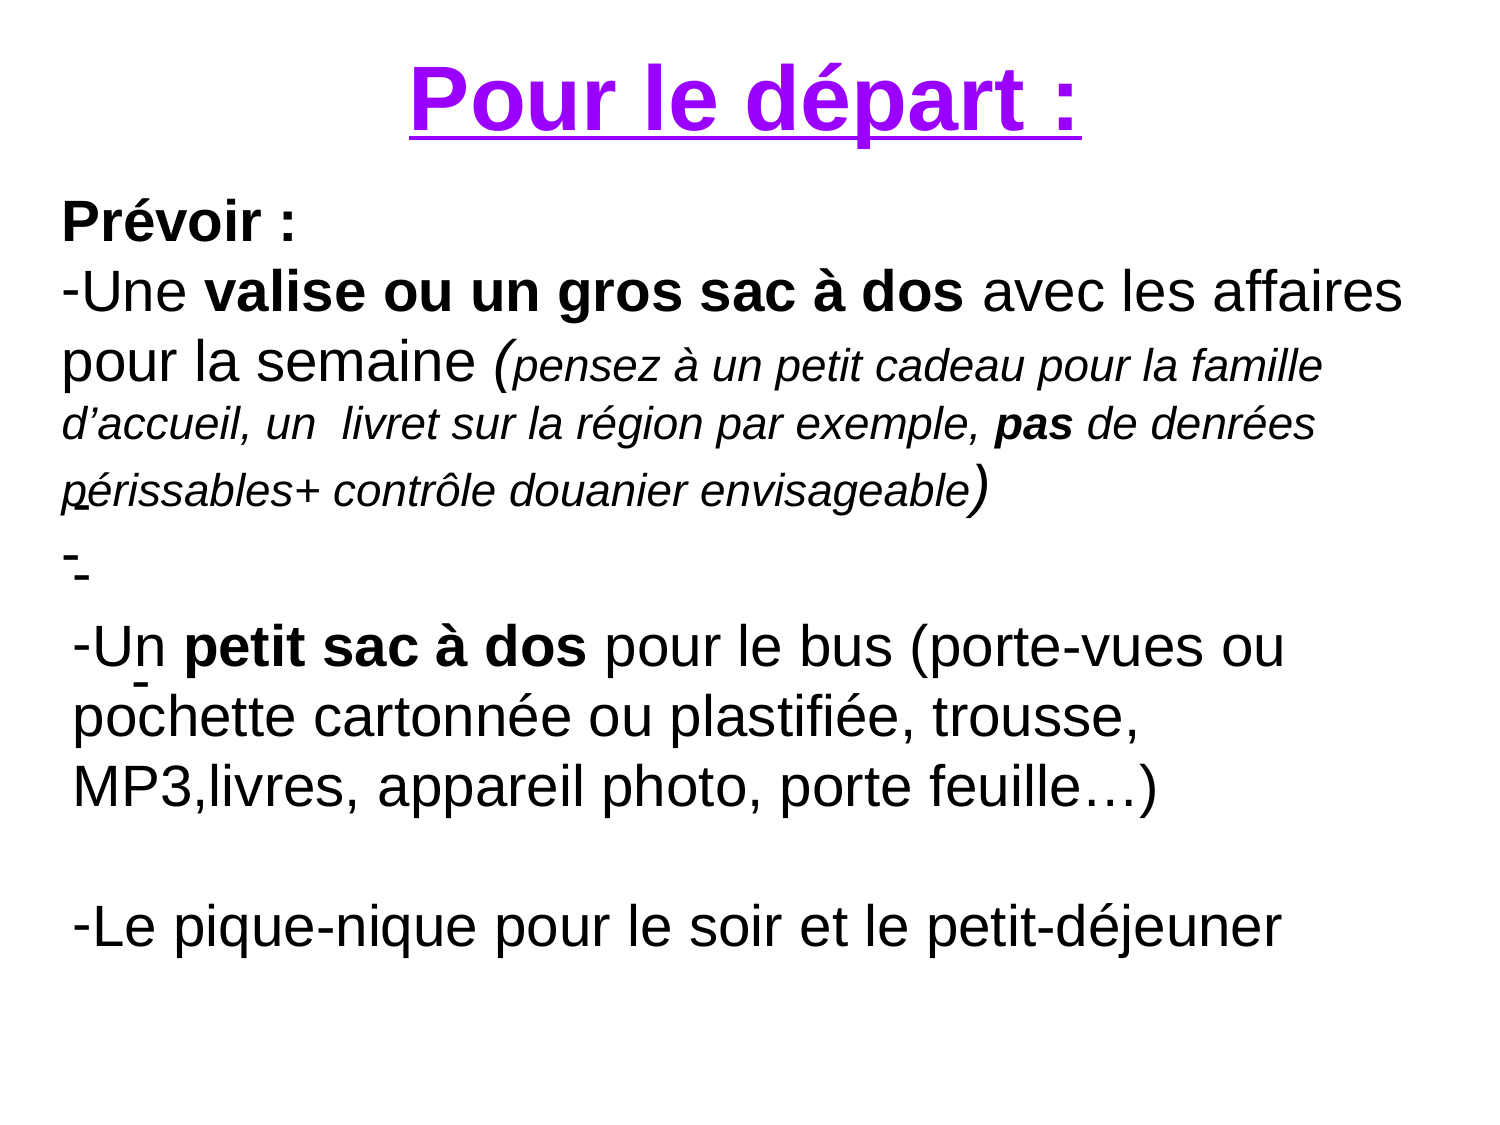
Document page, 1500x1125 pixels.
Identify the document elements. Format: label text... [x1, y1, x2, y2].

text_box Prévoir : Une valise ou un gros sac à dos avec les affaires pour la semaine (pensez à un petit cadeau pour la famille d’accueil, un livret sur la région par exemple, pas de denrées périssables+ contrôle douanier envisageable) [46, 175, 1500, 597]
title Pour le départ : [70, 0, 1421, 175]
text_box Un petit sac à dos pour le bus (porte-vues ou pochette cartonnée ou plastifiée, trousse, MP3,livres, appareil photo, porte feuille…) Le pique-nique pour le soir et le petit-déjeuner [58, 460, 1442, 1036]
